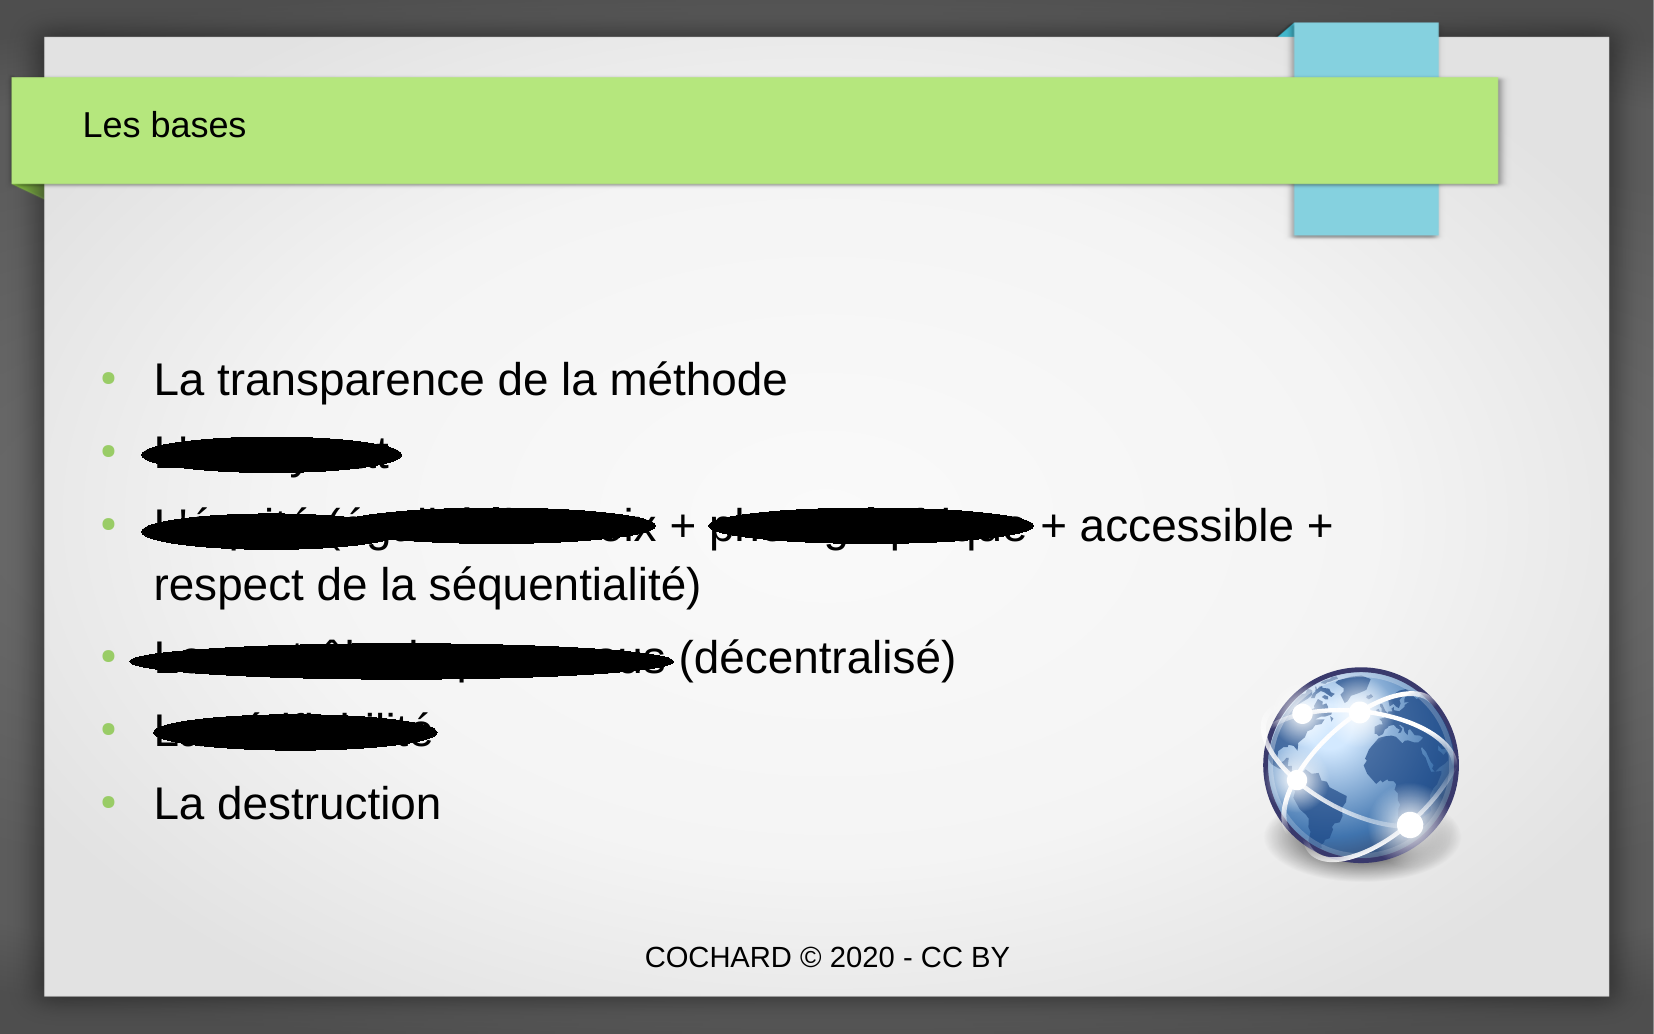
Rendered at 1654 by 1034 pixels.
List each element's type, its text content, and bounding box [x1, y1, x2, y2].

text_box [141, 437, 402, 473]
text_box [129, 643, 674, 680]
text_box [153, 714, 438, 751]
picture [0, 0, 1654, 1034]
text_box [141, 507, 656, 550]
text_box [708, 507, 1034, 544]
list La transparence de la méthode L'anonymat L'équité (égalité des voix + photographique + accessible + respect de la séquentialité) Le contrôle du processus (décentralisé) La vérifiabilité La destruction [82, 249, 1571, 849]
title Les bases [82, 39, 1235, 210]
